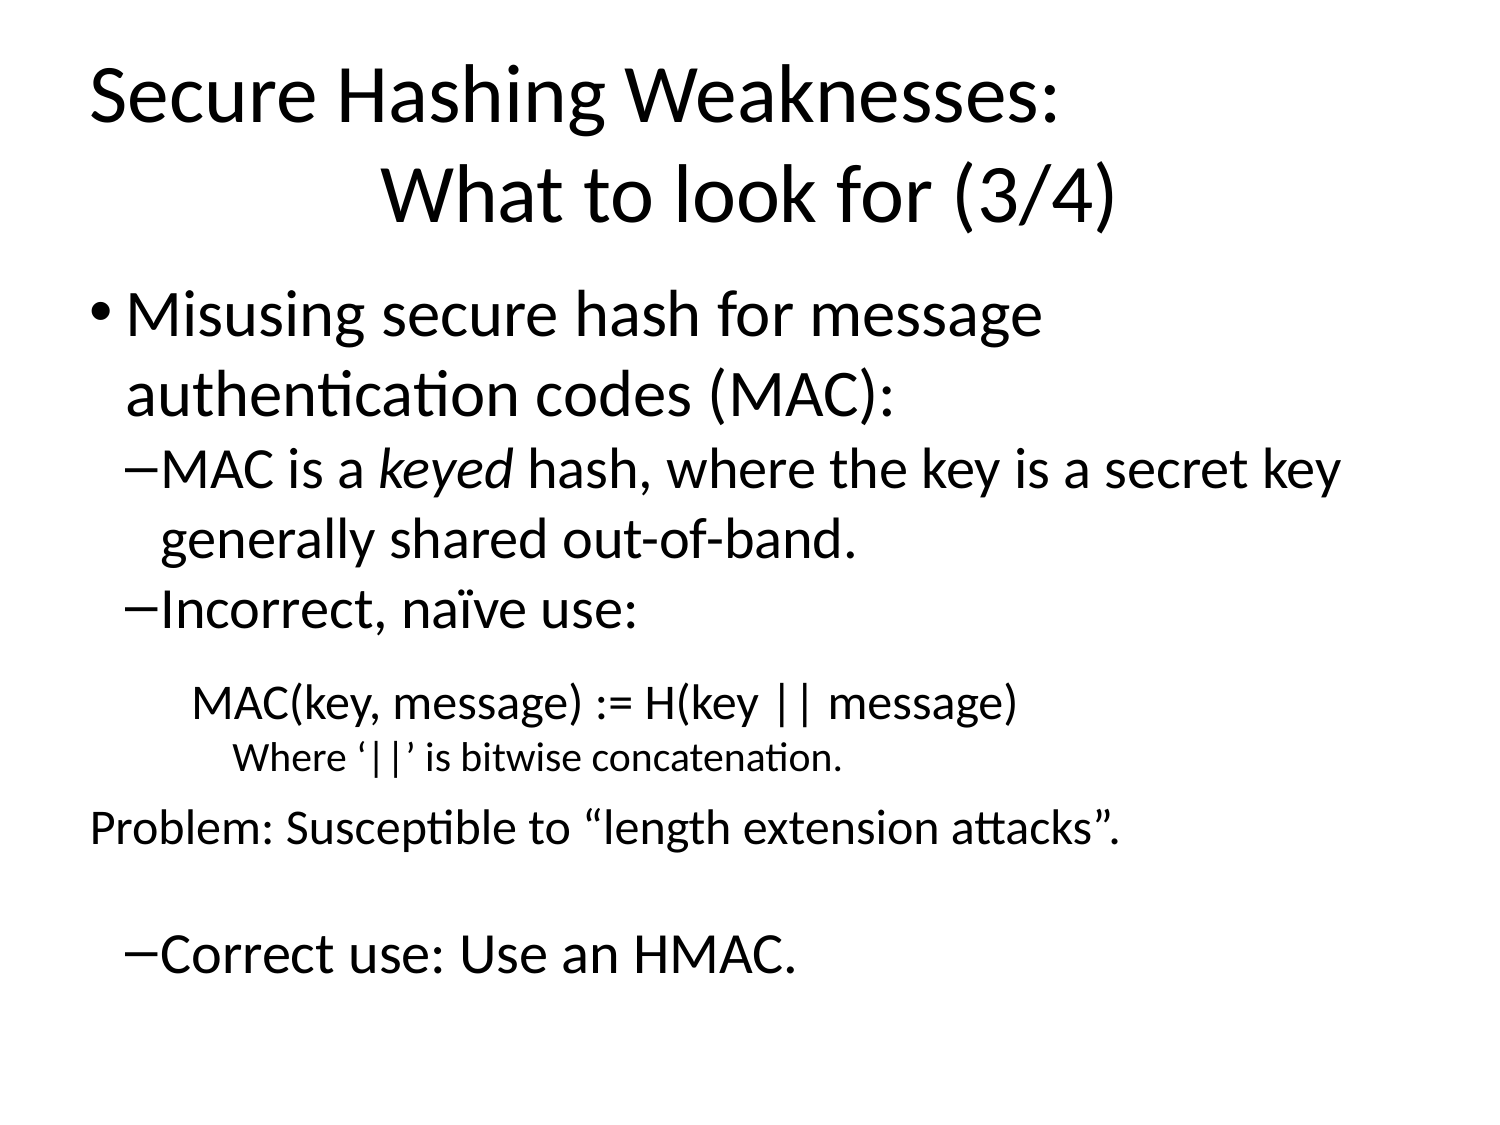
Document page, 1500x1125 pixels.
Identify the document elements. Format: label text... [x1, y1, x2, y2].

text_box Secure Hashing Weaknesses: What to look for (3/4) [75, 45, 1425, 233]
text_box Misusing secure hash for message authentication codes (MAC): MAC is a keyed hash, where the key is a secret key generally shared out-of-band. Incorrect, naïve use: MAC(key, message) := H(key || message) Where ‘||’ is bitwise concatenation. Problem: Susceptible to “length extension attacks”. Correct use: Use an HMAC. [75, 262, 1425, 1005]
